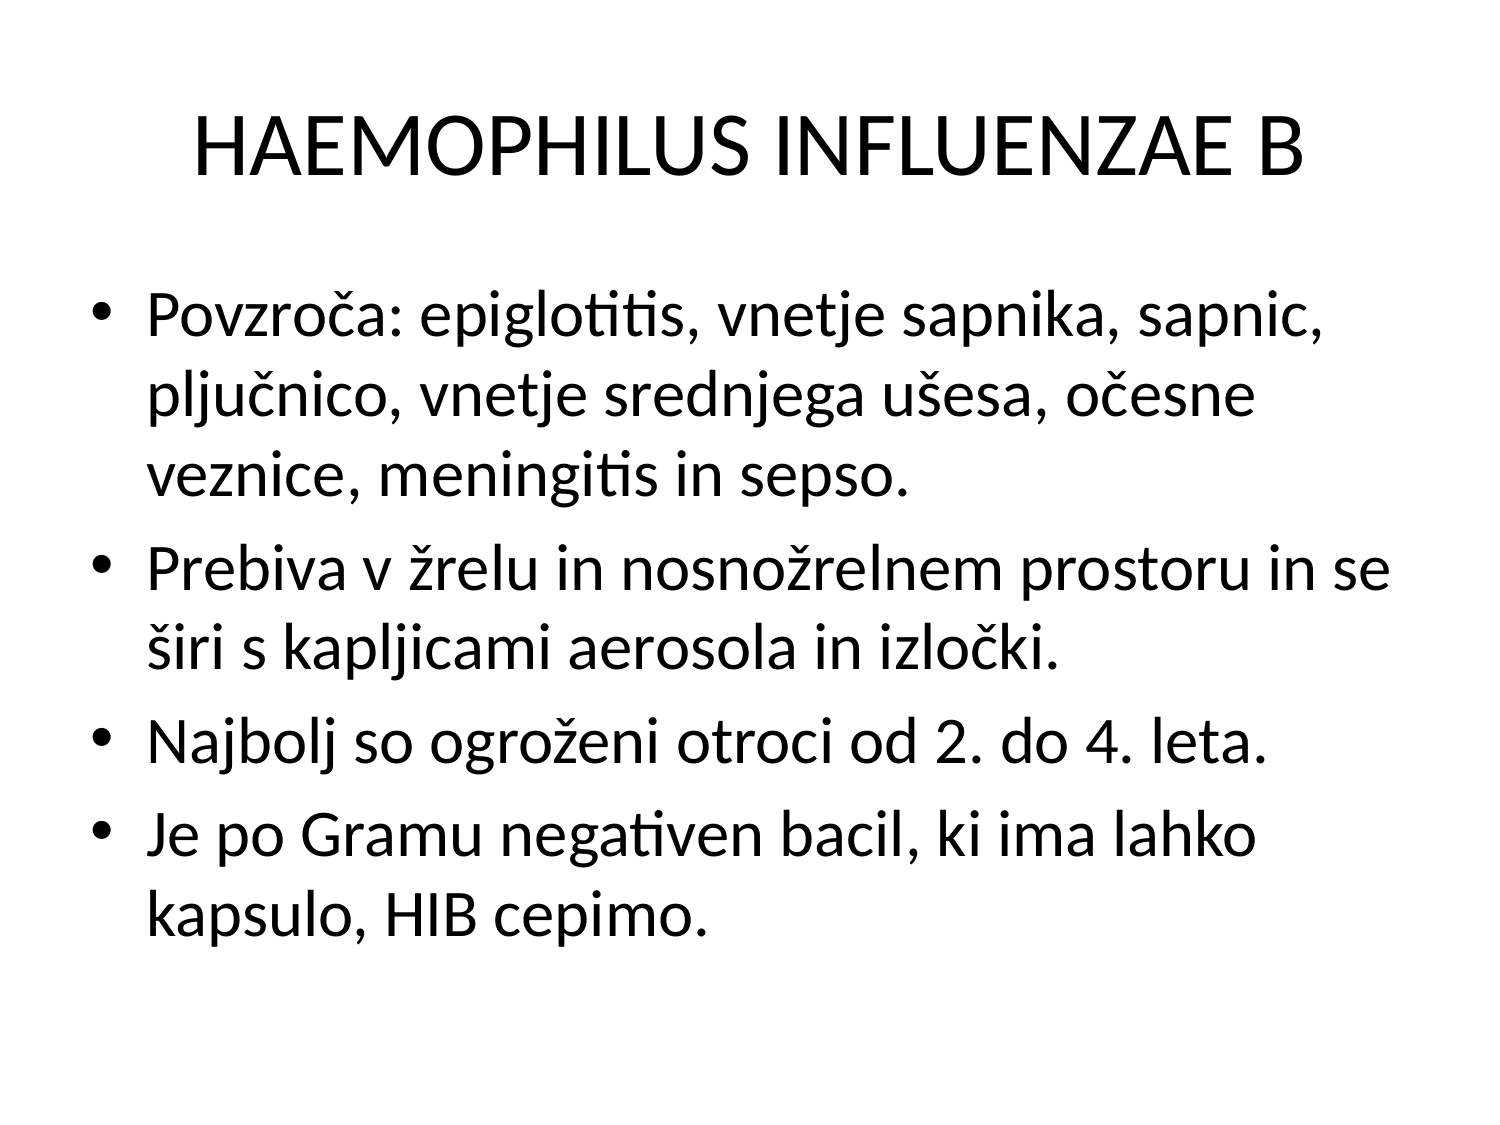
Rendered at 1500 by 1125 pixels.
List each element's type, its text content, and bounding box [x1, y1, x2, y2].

list Povzroča: epiglotitis, vnetje sapnika, sapnic, pljučnico, vnetje srednjega ušesa, očesne veznice, meningitis in sepso. Prebiva v žrelu in nosnožrelnem prostoru in se širi s kapljicami aerosola in izločki. Najbolj so ogroženi otroci od 2. do 4. leta. Je po Gramu negativen bacil, ki ima lahko kapsulo, HIB cepimo. [75, 262, 1425, 1005]
title HAEMOPHILUS INFLUENZAE B [75, 45, 1425, 233]
